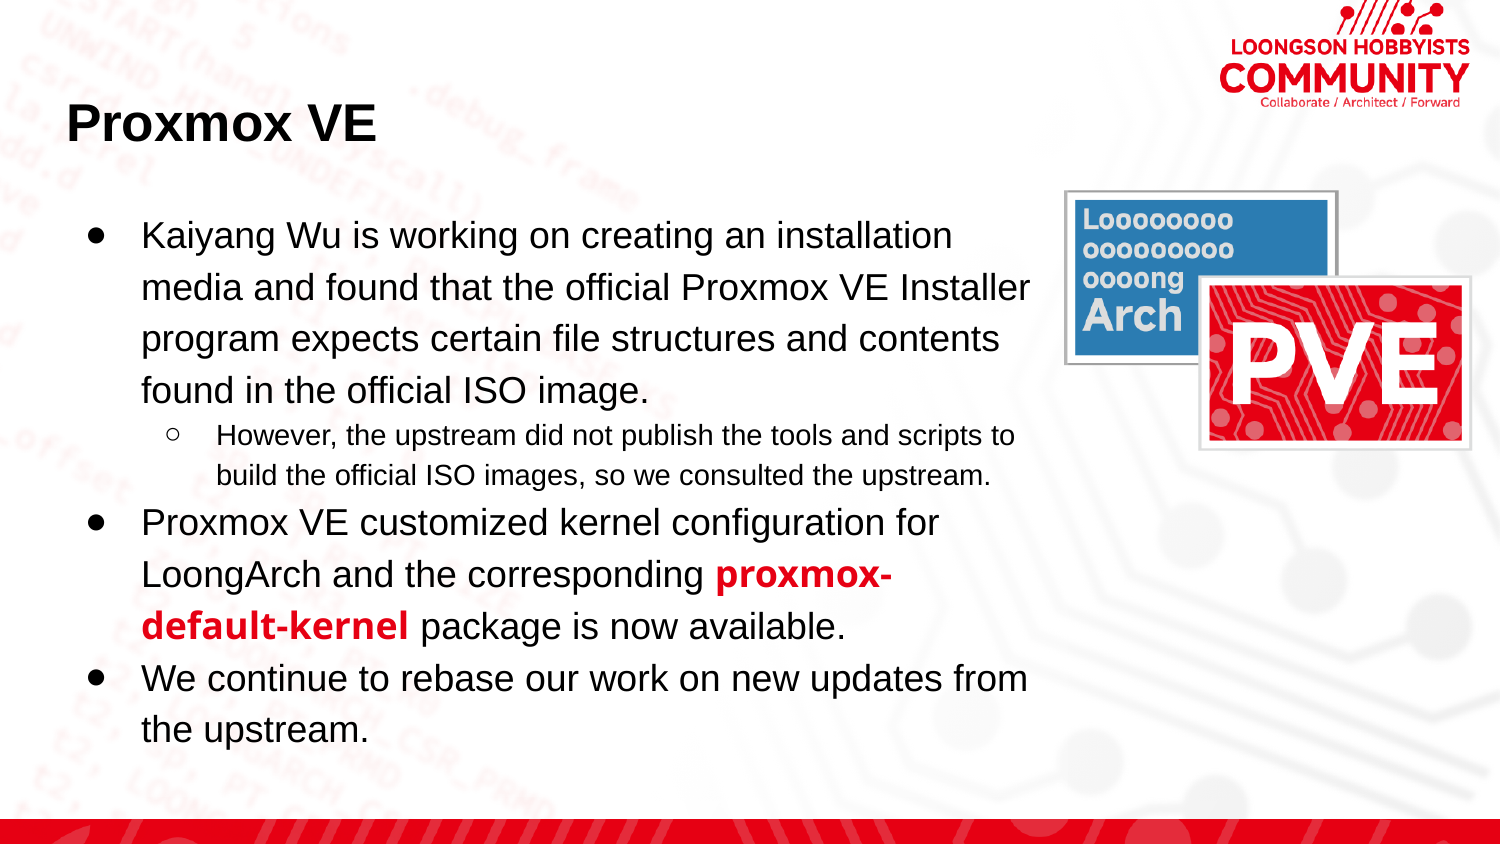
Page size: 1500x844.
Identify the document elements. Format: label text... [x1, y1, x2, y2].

list Kaiyang Wu is working on creating an installation media and found that the official Proxmox VE Installer program expects certain file structures and contents found in the official ISO image. However, the upstream did not publish the tools and scripts to build the official ISO images, so we consulted the upstream. Proxmox VE customized kernel configuration for LoongArch and the corresponding proxmox- default-kernel package is now available. We continue to rebase our work on new updates from the upstream. [51, 189, 1069, 797]
picture [0, 0, 1500, 844]
title Proxmox VE [51, 72, 1449, 167]
